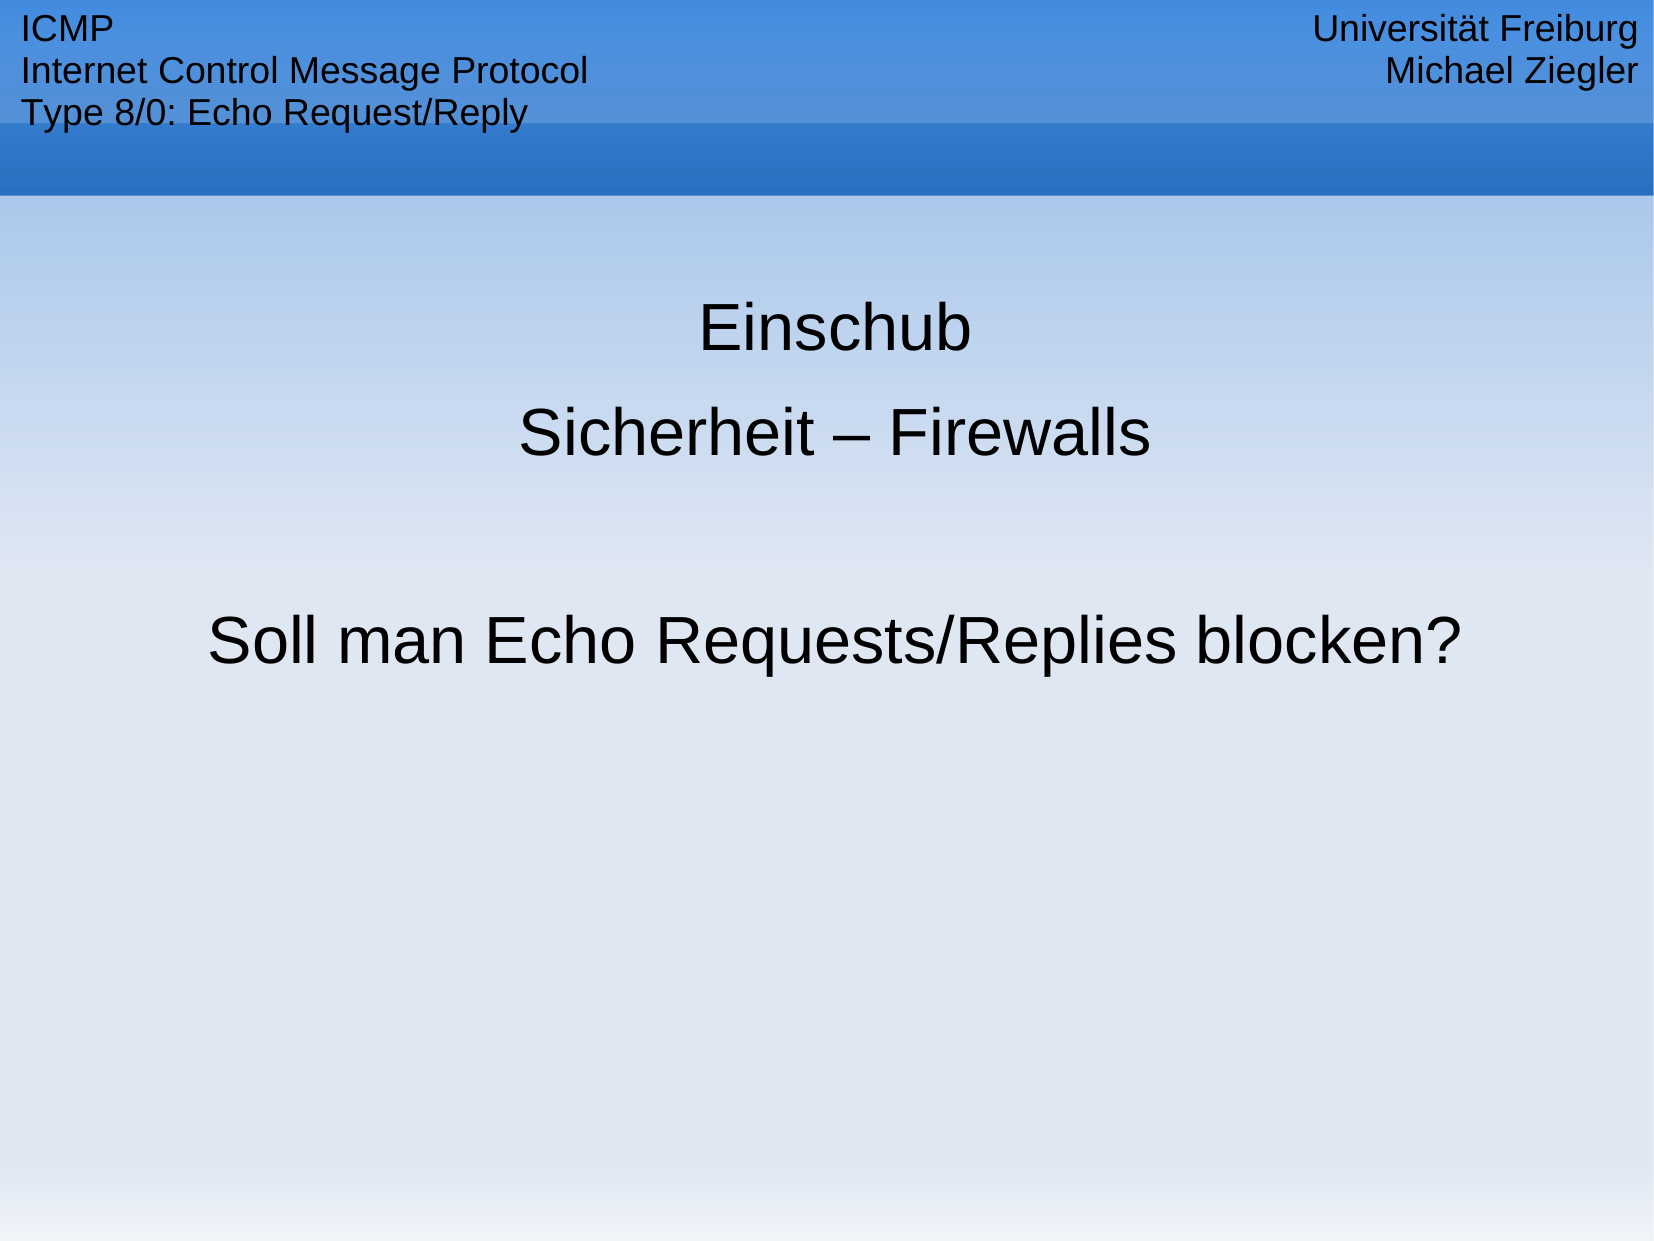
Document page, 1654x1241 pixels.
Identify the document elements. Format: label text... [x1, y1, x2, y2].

text_box Universität Freiburg Michael Ziegler [1210, 0, 1654, 183]
text_box ICMP Internet Control Message Protocol Type 8/0: Echo Request/Reply [5, 0, 715, 183]
picture [0, 0, 1654, 1241]
list Einschub Sicherheit – Firewalls Soll man Echo Requests/Replies blocken? [82, 290, 1571, 1109]
